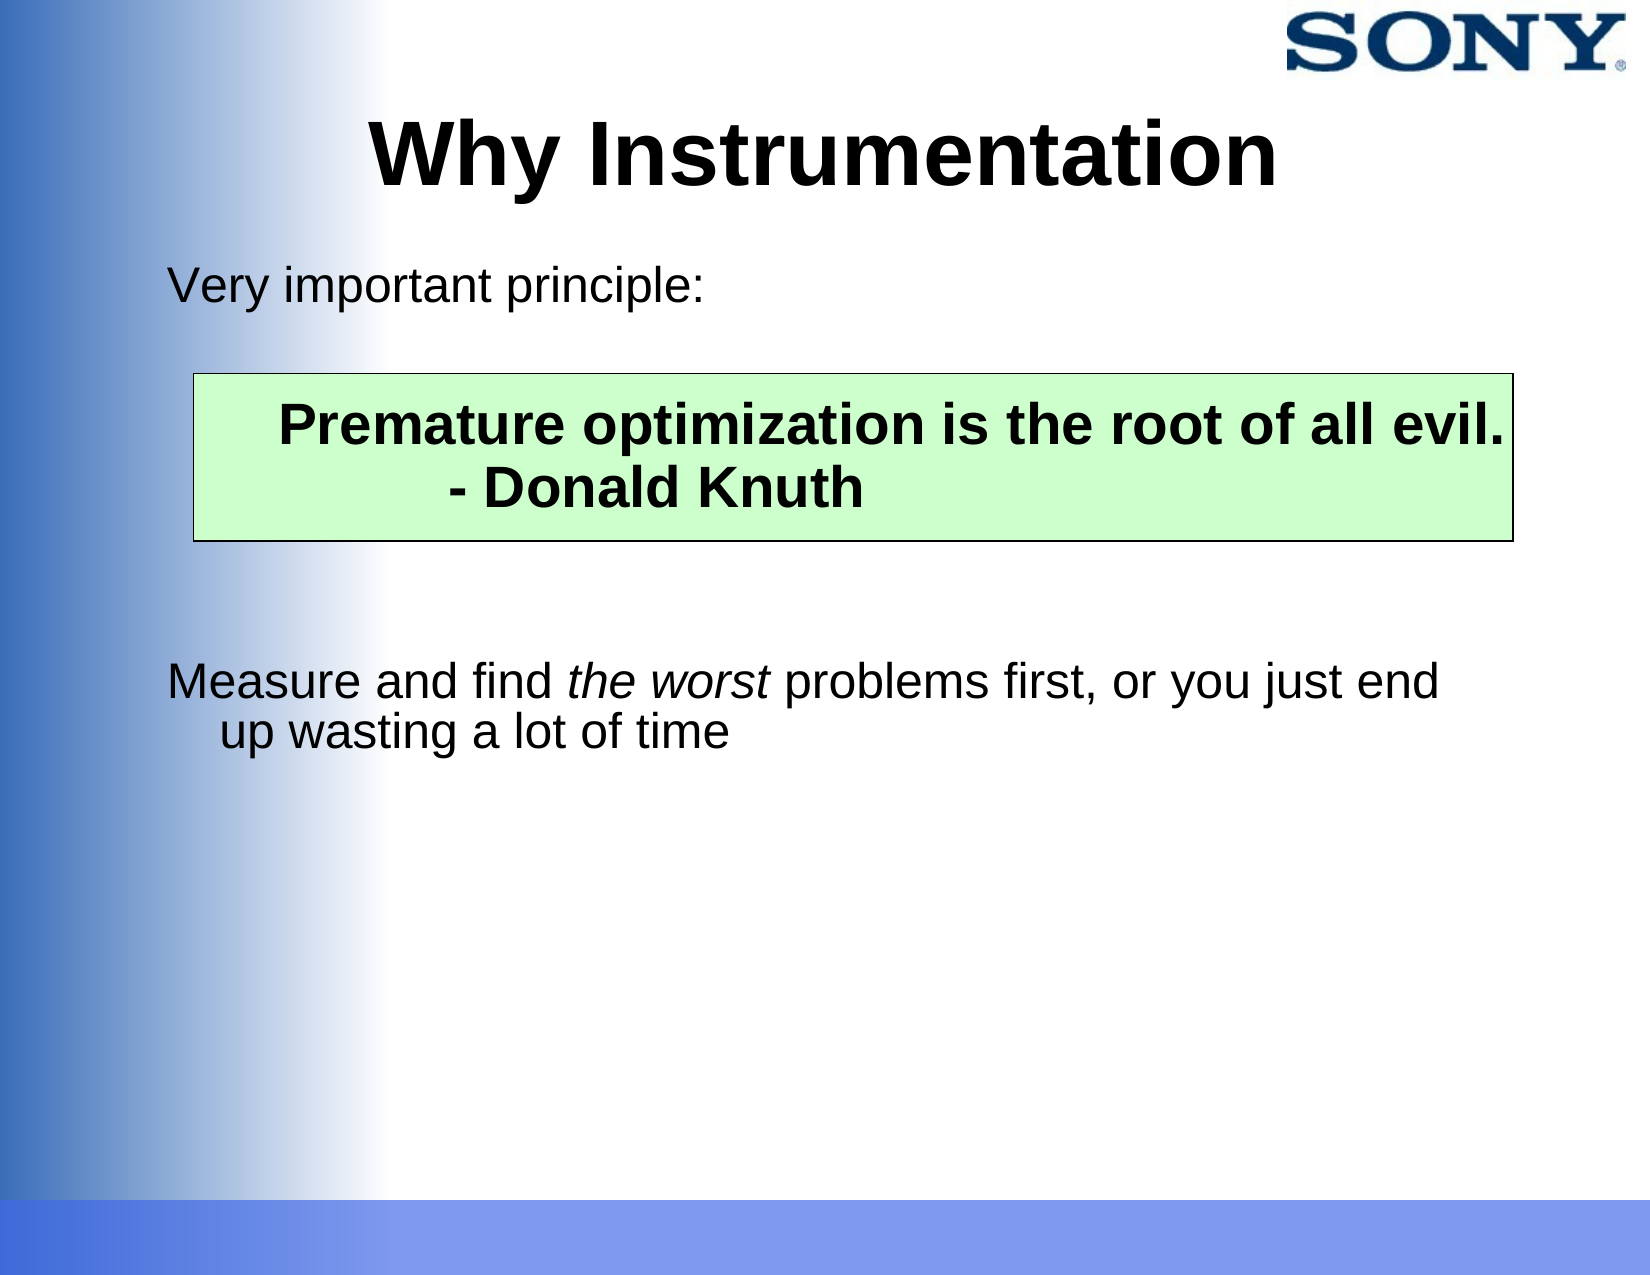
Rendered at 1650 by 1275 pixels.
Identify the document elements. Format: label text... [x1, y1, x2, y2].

list Very important principle: Measure and find the worst problems first, or you just end up wasting a lot of time [149, 262, 1500, 1173]
picture [1287, 0, 1626, 80]
title Why Instrumentation [149, 82, 1500, 243]
text_box Premature optimization is the root of all evil. - Donald Knuth [193, 373, 1513, 542]
